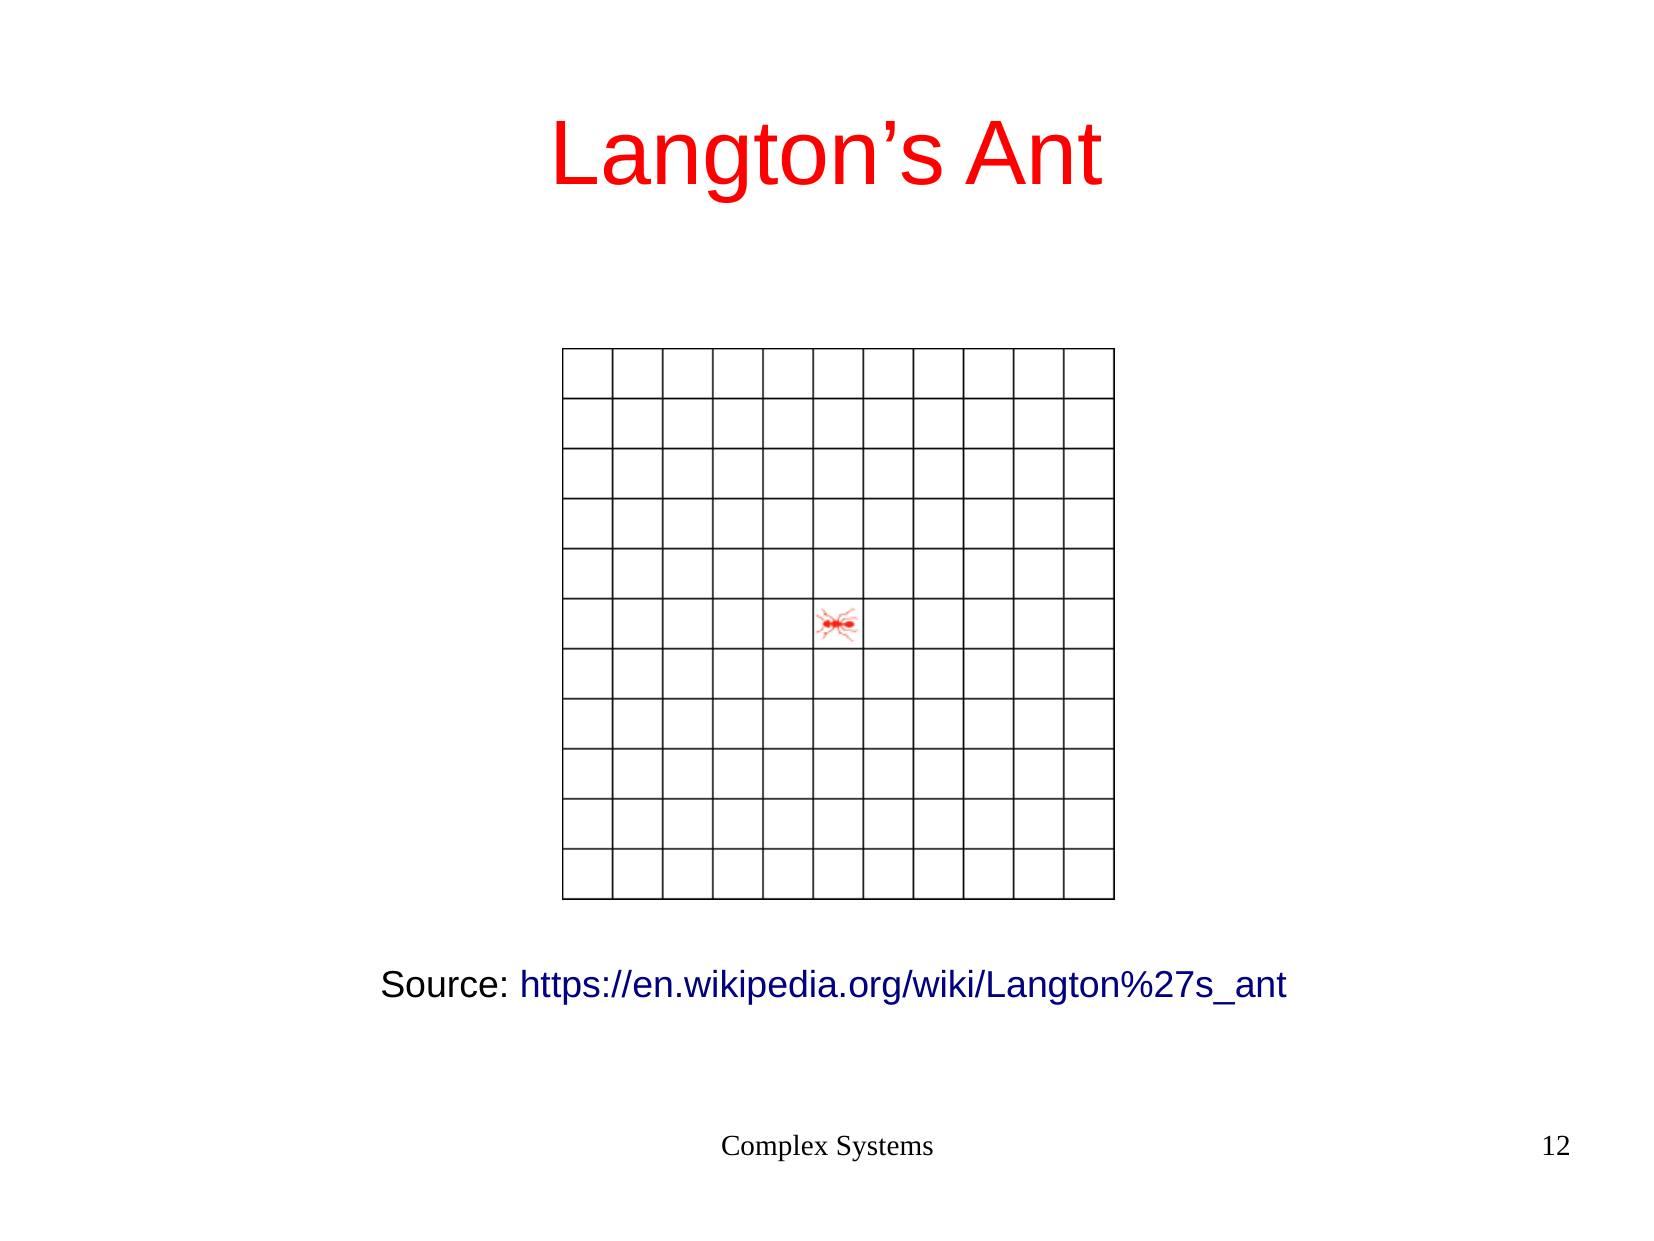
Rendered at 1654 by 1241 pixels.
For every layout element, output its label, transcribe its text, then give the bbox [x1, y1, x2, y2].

picture [562, 348, 1115, 901]
title Langton’s Ant [82, 49, 1571, 257]
text_box Source: https://en.wikipedia.org/wiki/Langton%27s_ant [365, 955, 1313, 1013]
